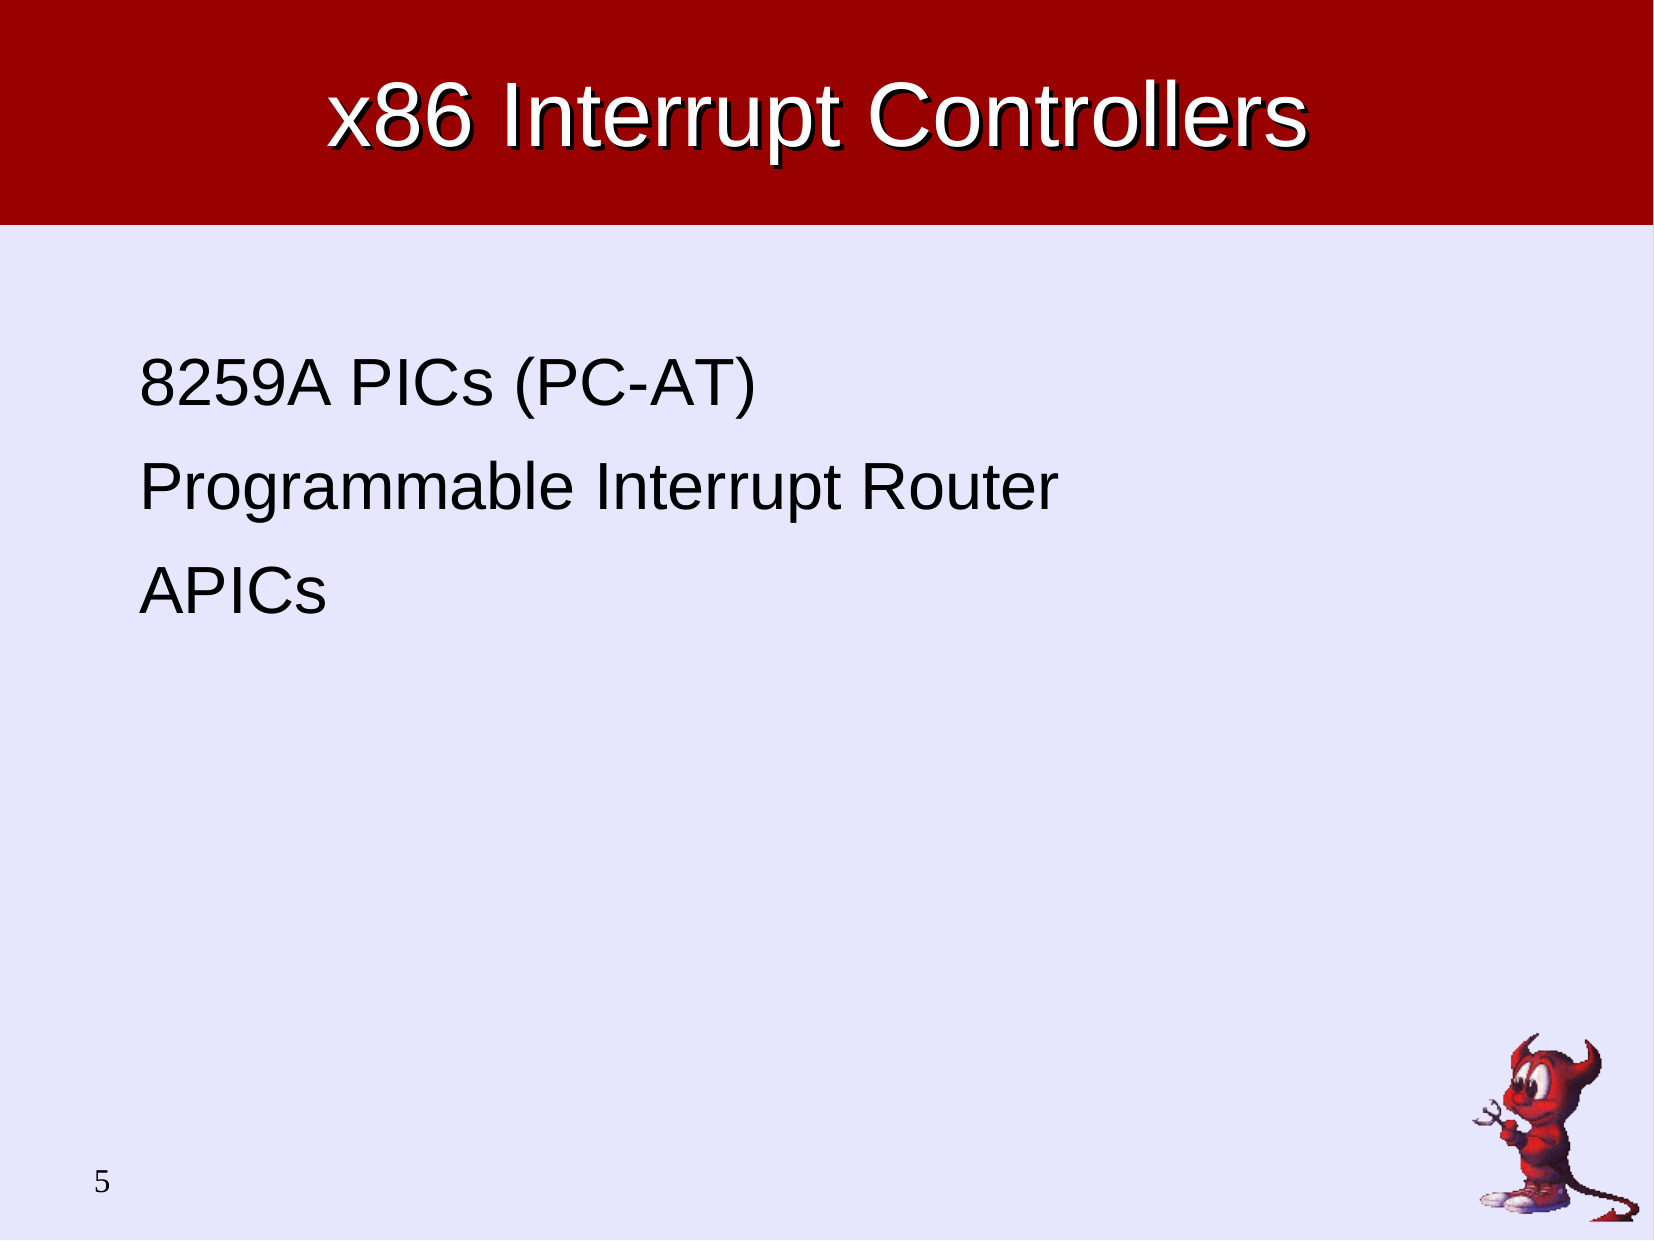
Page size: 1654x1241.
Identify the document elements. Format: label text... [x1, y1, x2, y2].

list 8259A PICs (PC-AT) Programmable Interrupt Router APICs [121, 344, 1534, 1127]
title x86 Interrupt Controllers [112, 11, 1525, 219]
picture [1464, 1030, 1643, 1227]
